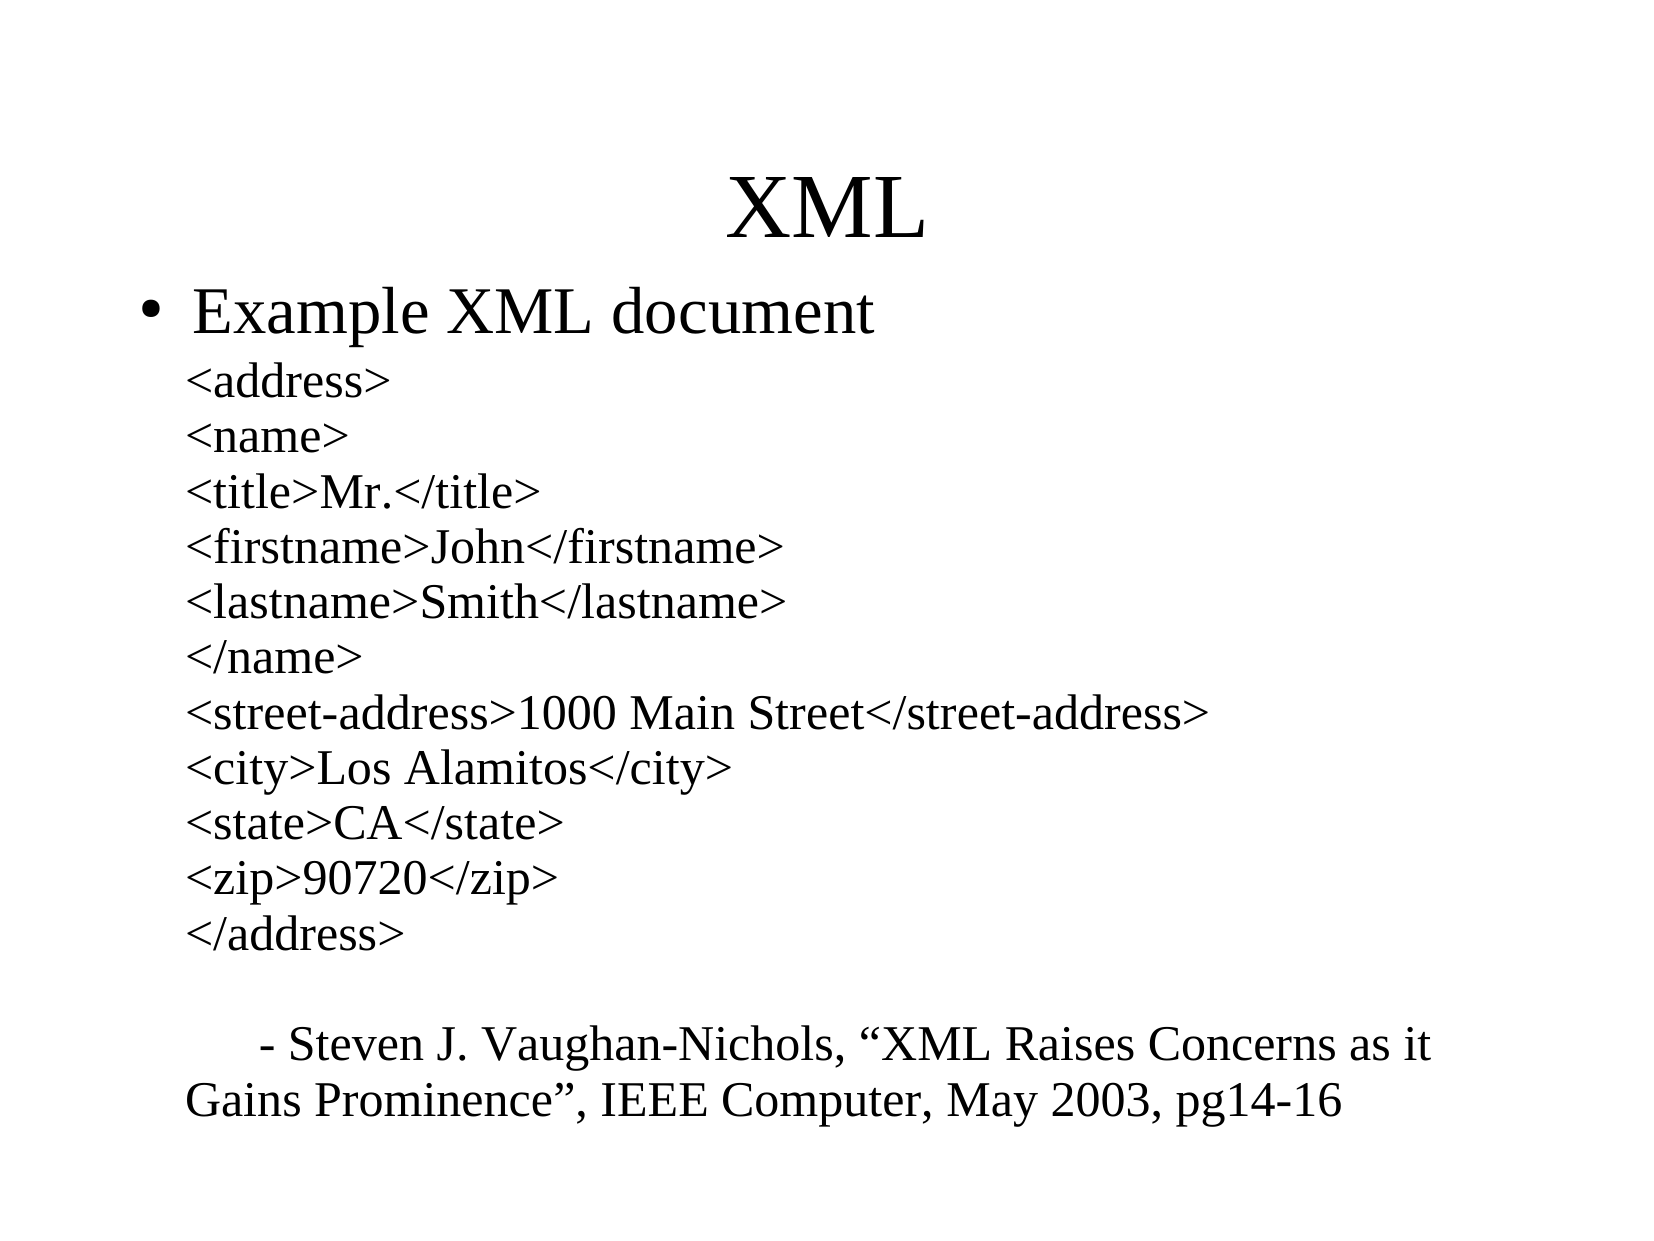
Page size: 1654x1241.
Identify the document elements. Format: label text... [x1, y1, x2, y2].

title XML [121, 102, 1534, 273]
text_box <address> <name> <title>Mr.</title> <firstname>John</firstname> <lastname>Smith</lastname> </name> <street-address>1000 Main Street</street-address> <city>Los Alamitos</city> <state>CA</state> <zip>90720</zip> </address> - Steven J. Vaughan-Nichols, “XML Raises Concerns as it Gains Prominence”, IEEE Computer, May 2003, pg14-16 [184, 353, 1473, 1142]
list Example XML document [121, 273, 1534, 368]
